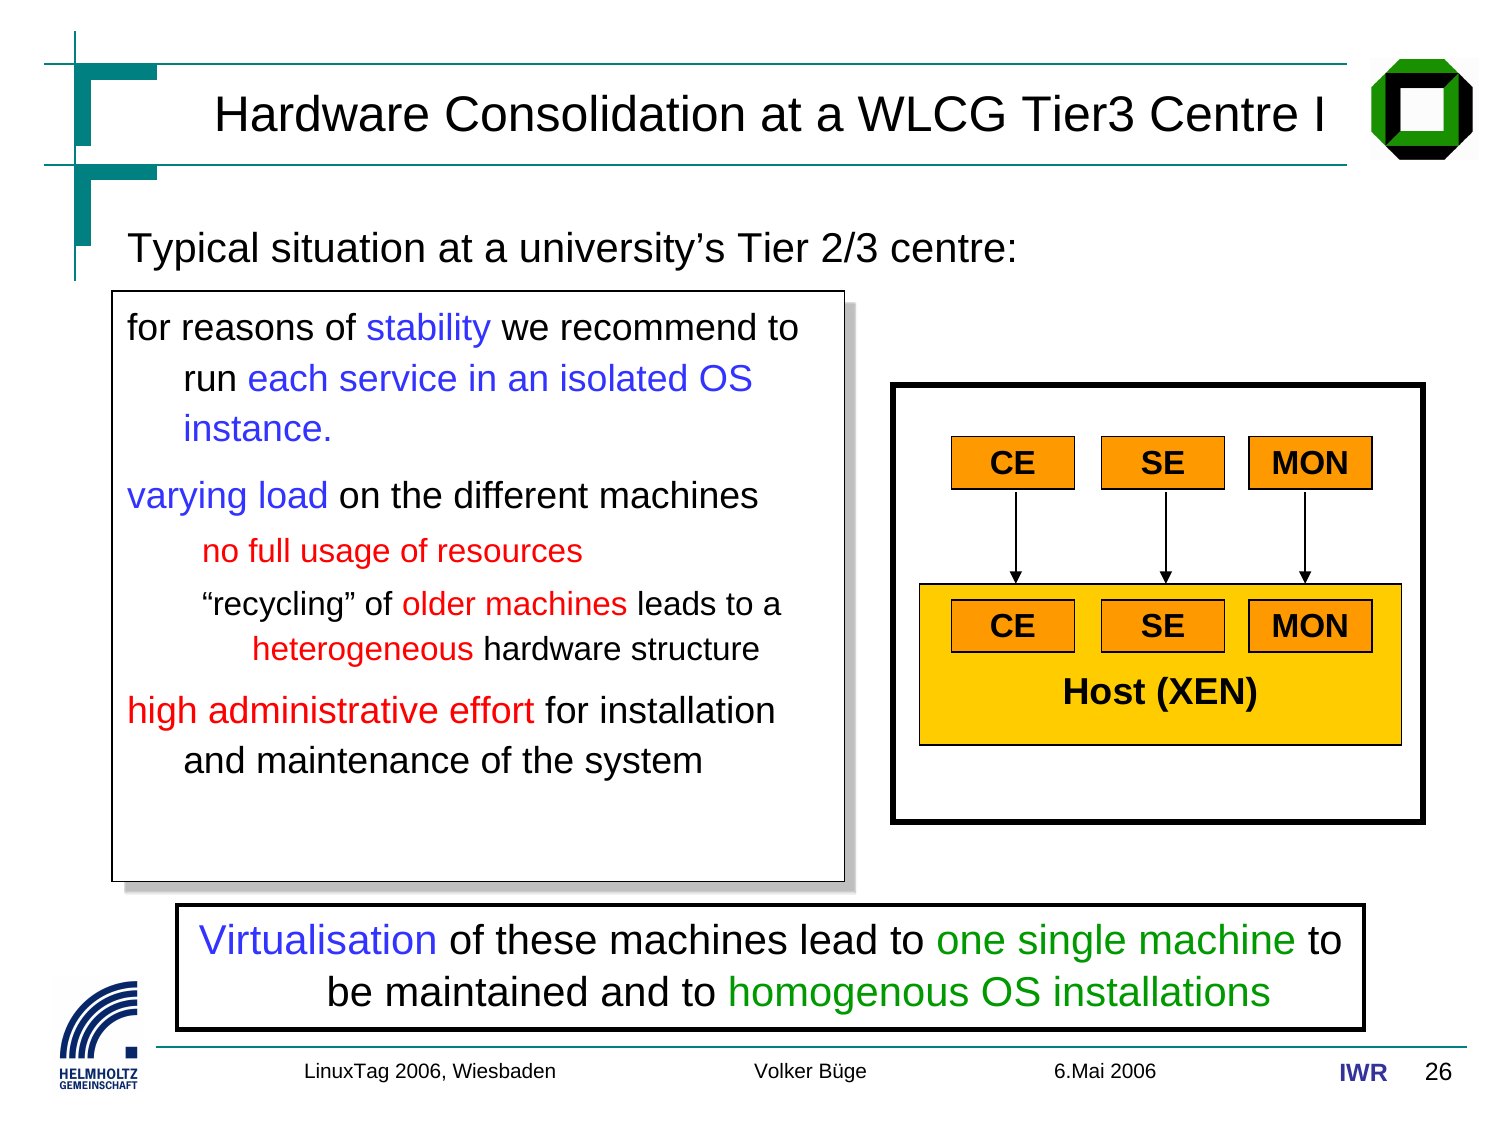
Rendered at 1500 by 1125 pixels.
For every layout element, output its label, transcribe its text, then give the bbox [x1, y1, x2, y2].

text_box SE [1101, 436, 1225, 490]
text_box CE [951, 599, 1075, 653]
text_box MON [1248, 599, 1373, 653]
text_box MON [1248, 436, 1373, 490]
text_box SE [1101, 599, 1225, 653]
text_box CE [951, 436, 1075, 490]
text_box Virtualisation of these machines lead to one single machine to be maintained and to homogenous OS installations [177, 904, 1365, 1030]
list for reasons of stability we recommend to run each service in an isolated OS instance. varying load on the different machines no full usage of resources “recycling” of older machines leads to a heterogeneous hardware structure high administrative effort for installation and maintenance of the system [112, 290, 845, 945]
text_box Typical situation at a university’s Tier 2/3 centre: [112, 207, 1424, 338]
picture [1370, 58, 1479, 160]
text_box Host (XEN) [919, 583, 1402, 745]
title Hardware Consolidation at a WLCG Tier3 Centre I [194, 53, 1347, 165]
